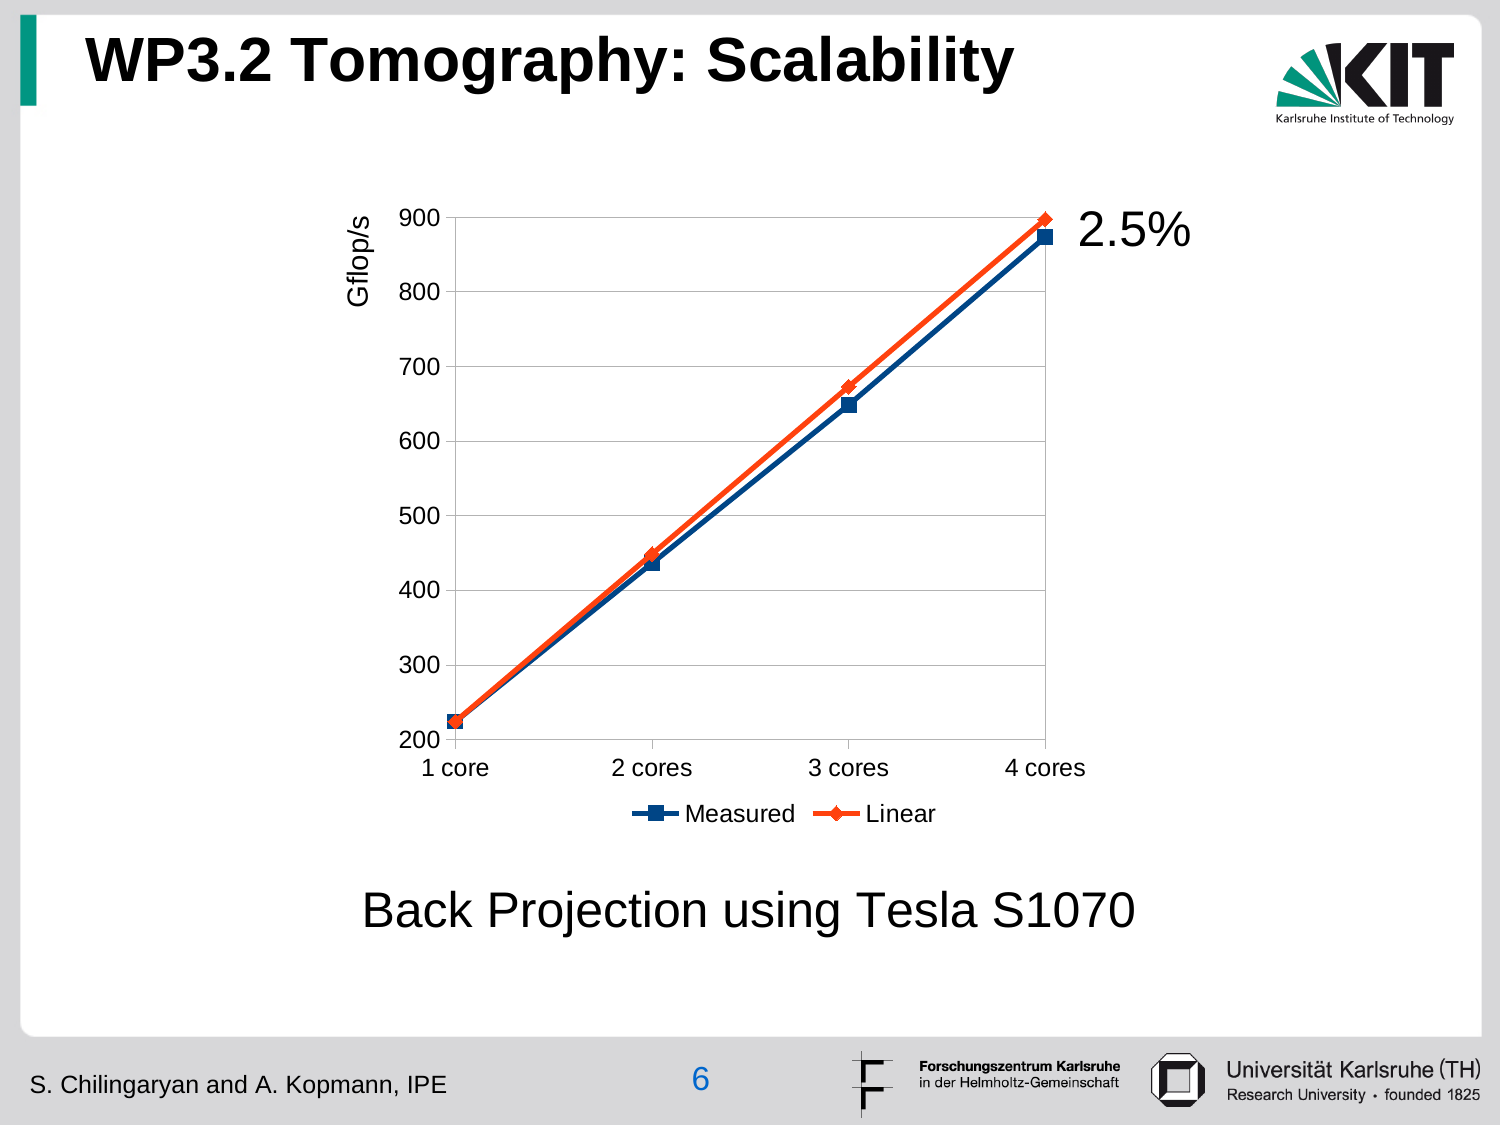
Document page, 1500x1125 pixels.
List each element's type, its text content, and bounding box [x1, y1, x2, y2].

picture [0, 0, 1500, 1125]
title WP3.2 Tomography: Scalability [85, 0, 1141, 125]
text_box 2.5% [1062, 188, 1207, 325]
text_box Gflop/s [330, 140, 511, 325]
chart [383, 190, 1116, 857]
text_box Back Projection using Tesla S1070 [346, 870, 1152, 945]
